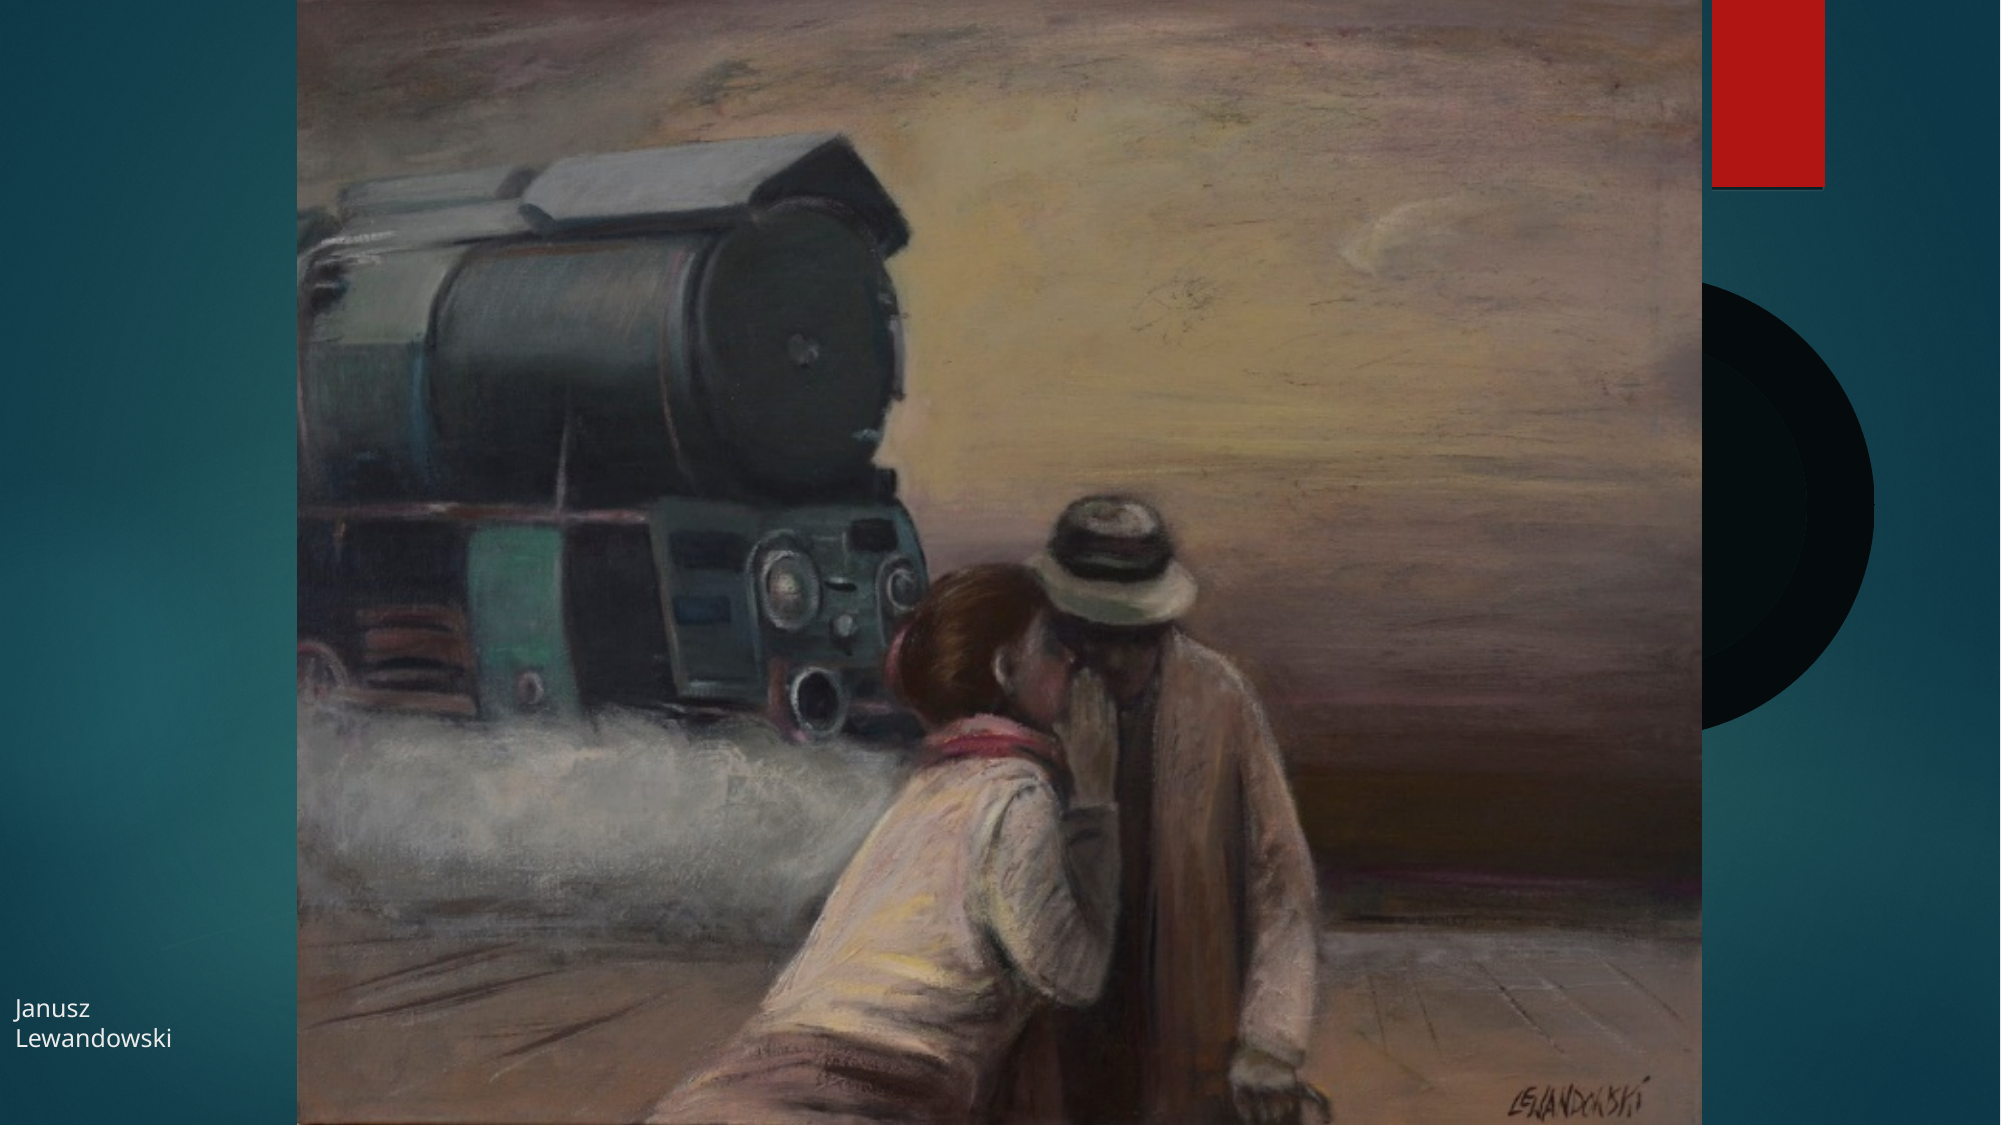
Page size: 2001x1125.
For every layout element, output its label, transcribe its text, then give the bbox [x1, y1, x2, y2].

title Janusz Lewandowski [0, 895, 248, 1125]
picture [297, 0, 1702, 1125]
